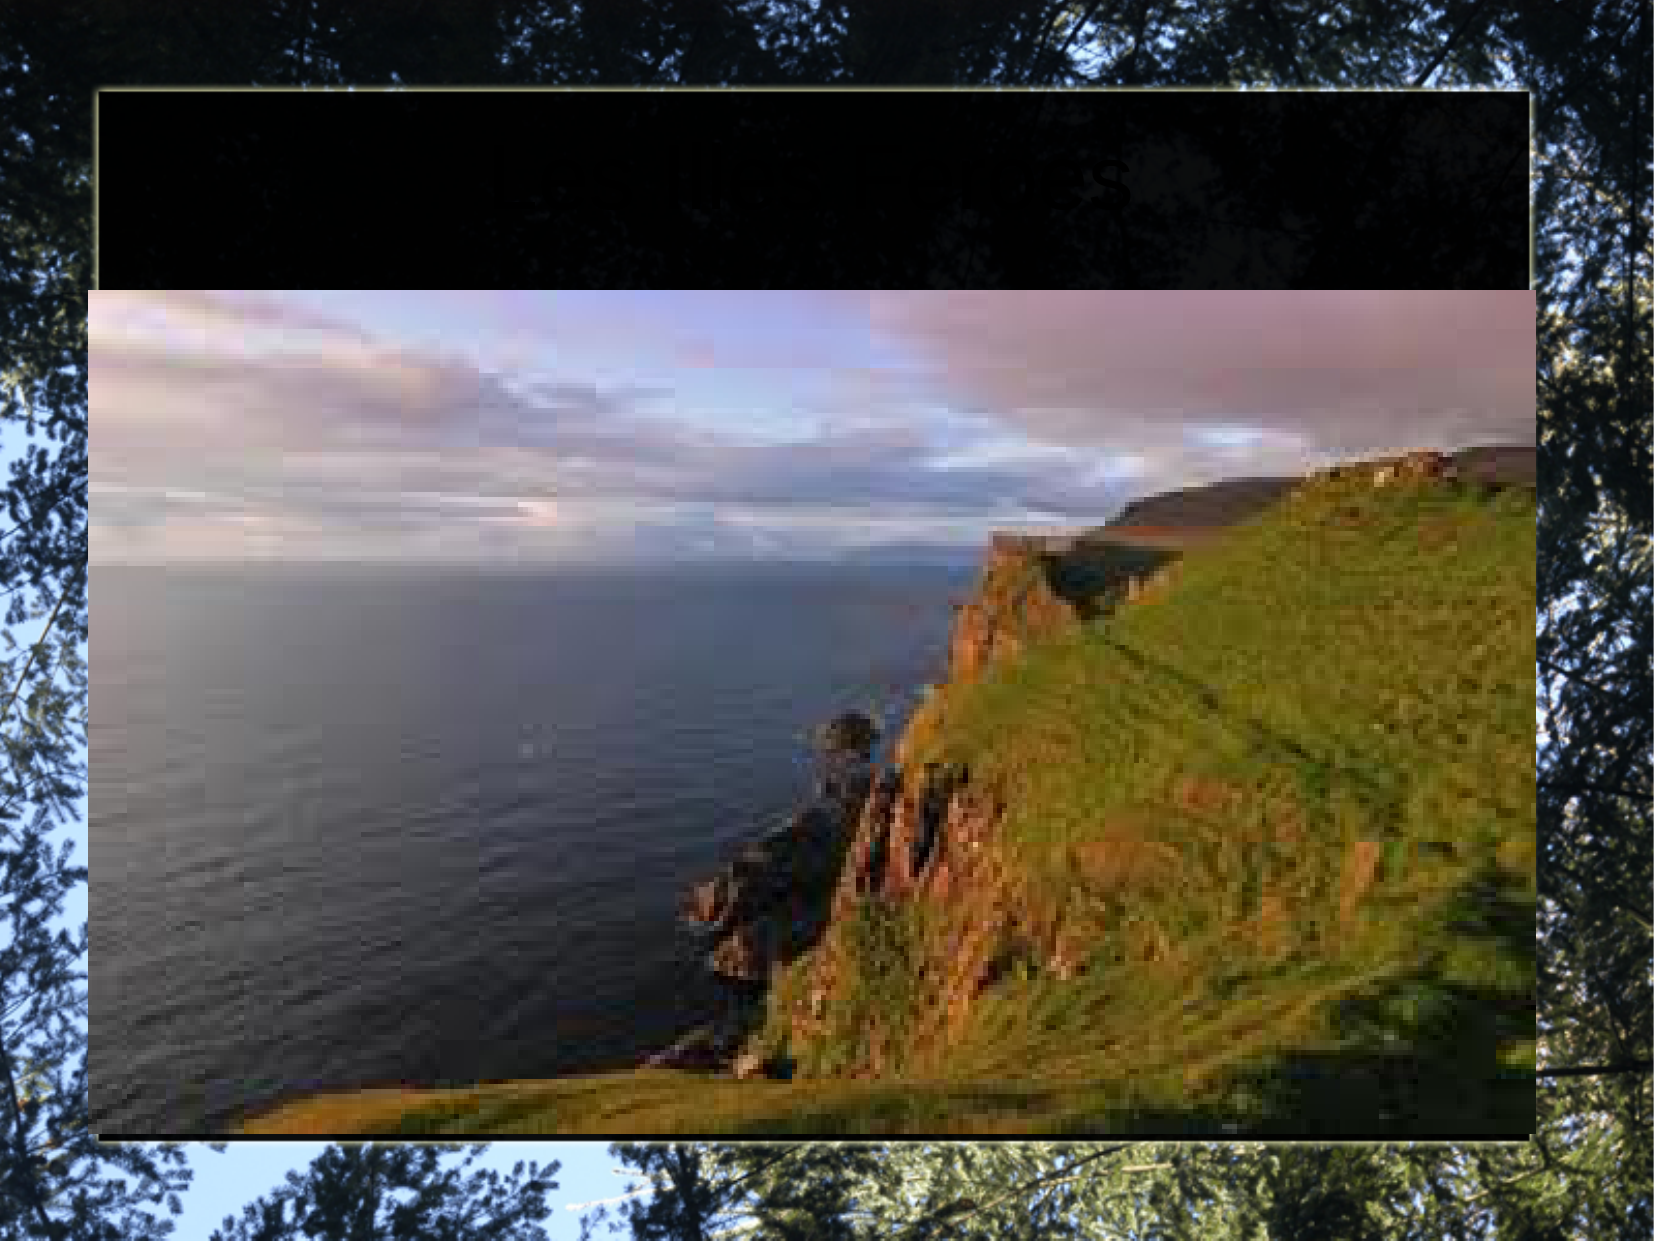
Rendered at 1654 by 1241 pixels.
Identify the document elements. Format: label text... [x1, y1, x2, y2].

picture [88, 290, 1536, 1134]
title Les Illes Feroes [88, 88, 1536, 257]
